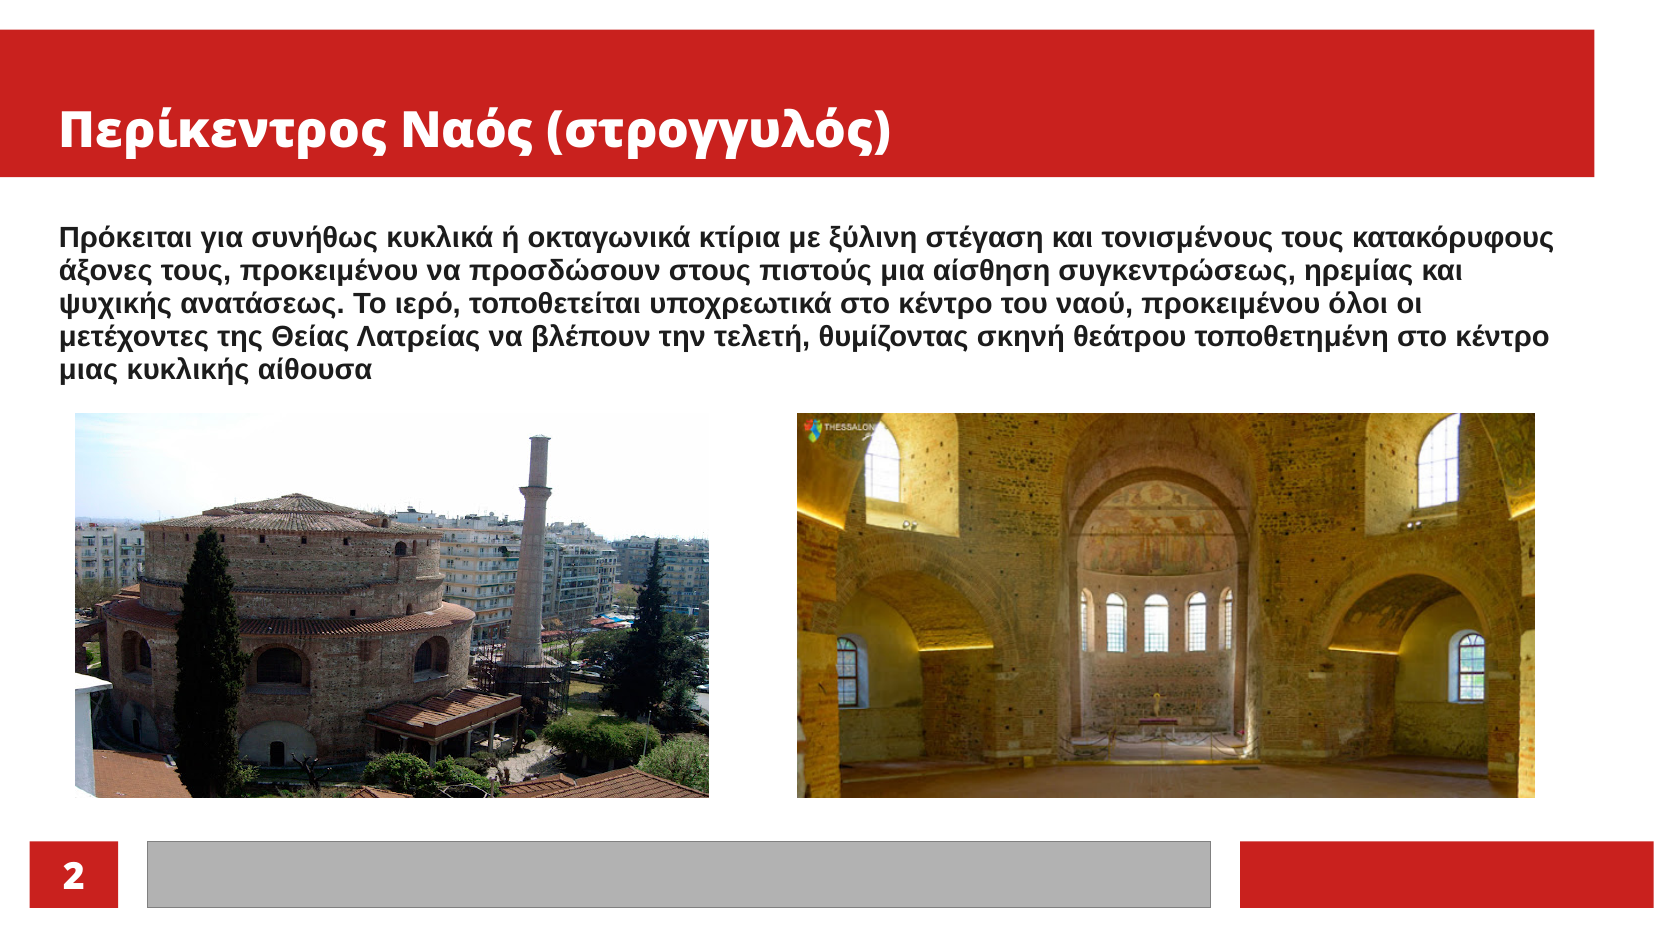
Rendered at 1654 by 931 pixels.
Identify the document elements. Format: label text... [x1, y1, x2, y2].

picture [797, 413, 1535, 798]
title Περίκεντρος Ναός (στρογγυλός) [59, 44, 1595, 163]
picture [75, 413, 709, 798]
list Πρόκειται για συνήθως κυκλικά ή οκταγωνικά κτίρια με ξύλινη στέγαση και τονισμένους τους κατακόρυφους άξονες τους, προκειμένου να προσδώσουν στους πιστούς μια αίσθηση συγκεντρώσεως, ηρεμίας και ψυχικής ανατάσεως. Το ιερό, τοποθετείται υποχρεωτικά στο κέντρο του ναού, προκειμένου όλοι οι μετέχοντες της Θείας Λατρείας να βλέπουν την τελετή, θυμίζοντας σκηνή θεάτρου τοποθετημένη στο κέντρο μιας κυκλικής αίθουσα [59, 221, 1565, 798]
